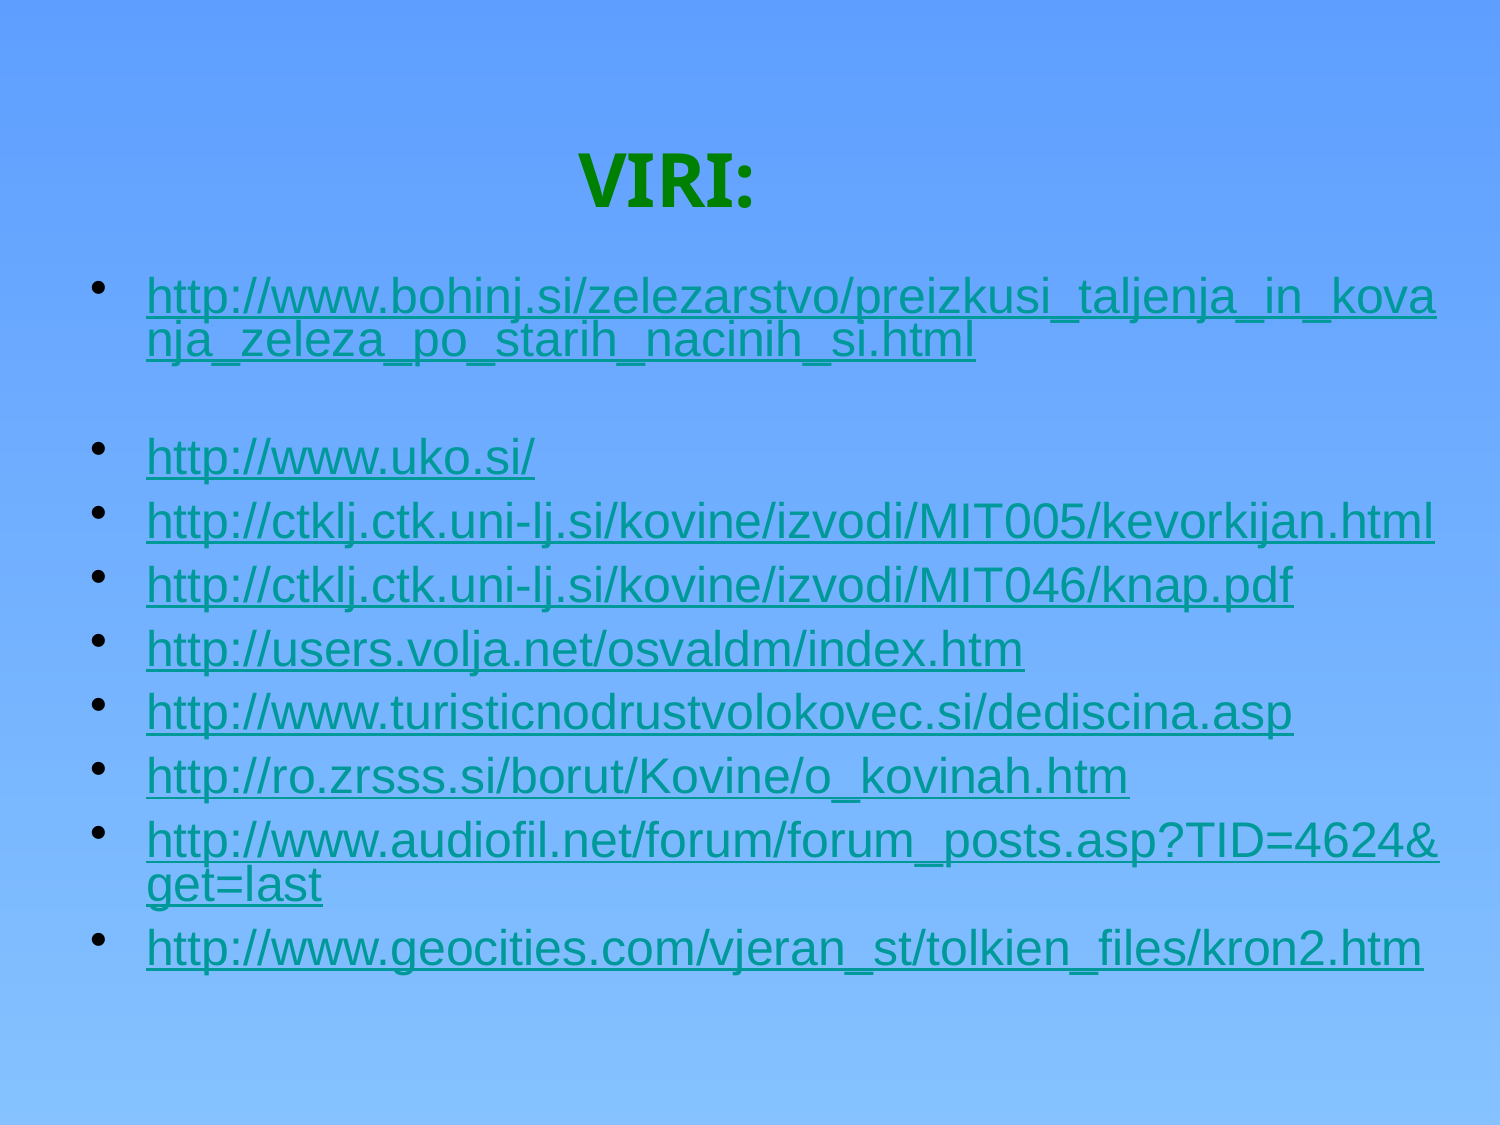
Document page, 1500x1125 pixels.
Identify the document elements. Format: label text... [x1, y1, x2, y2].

list http://www.bohinj.si/zelezarstvo/preizkusi_taljenja_in_kovanja_zeleza_po_starih_nacinih_si.html http://www.uko.si/ http://ctklj.ctk.uni-lj.si/kovine/izvodi/MIT005/kevorkijan.html http://ctklj.ctk.uni-lj.si/kovine/izvodi/MIT046/knap.pdf http://users.volja.net/osvaldm/index.htm http://www.turisticnodrustvolokovec.si/dediscina.asp http://ro.zrsss.si/borut/Kovine/o_kovinah.htm http://www.audiofil.net/forum/forum_posts.asp?TID=4624&get=last http://www.geocities.com/vjeran_st/tolkien_files/kron2.htm [75, 262, 1459, 1005]
text_box VIRI: [407, 125, 927, 256]
